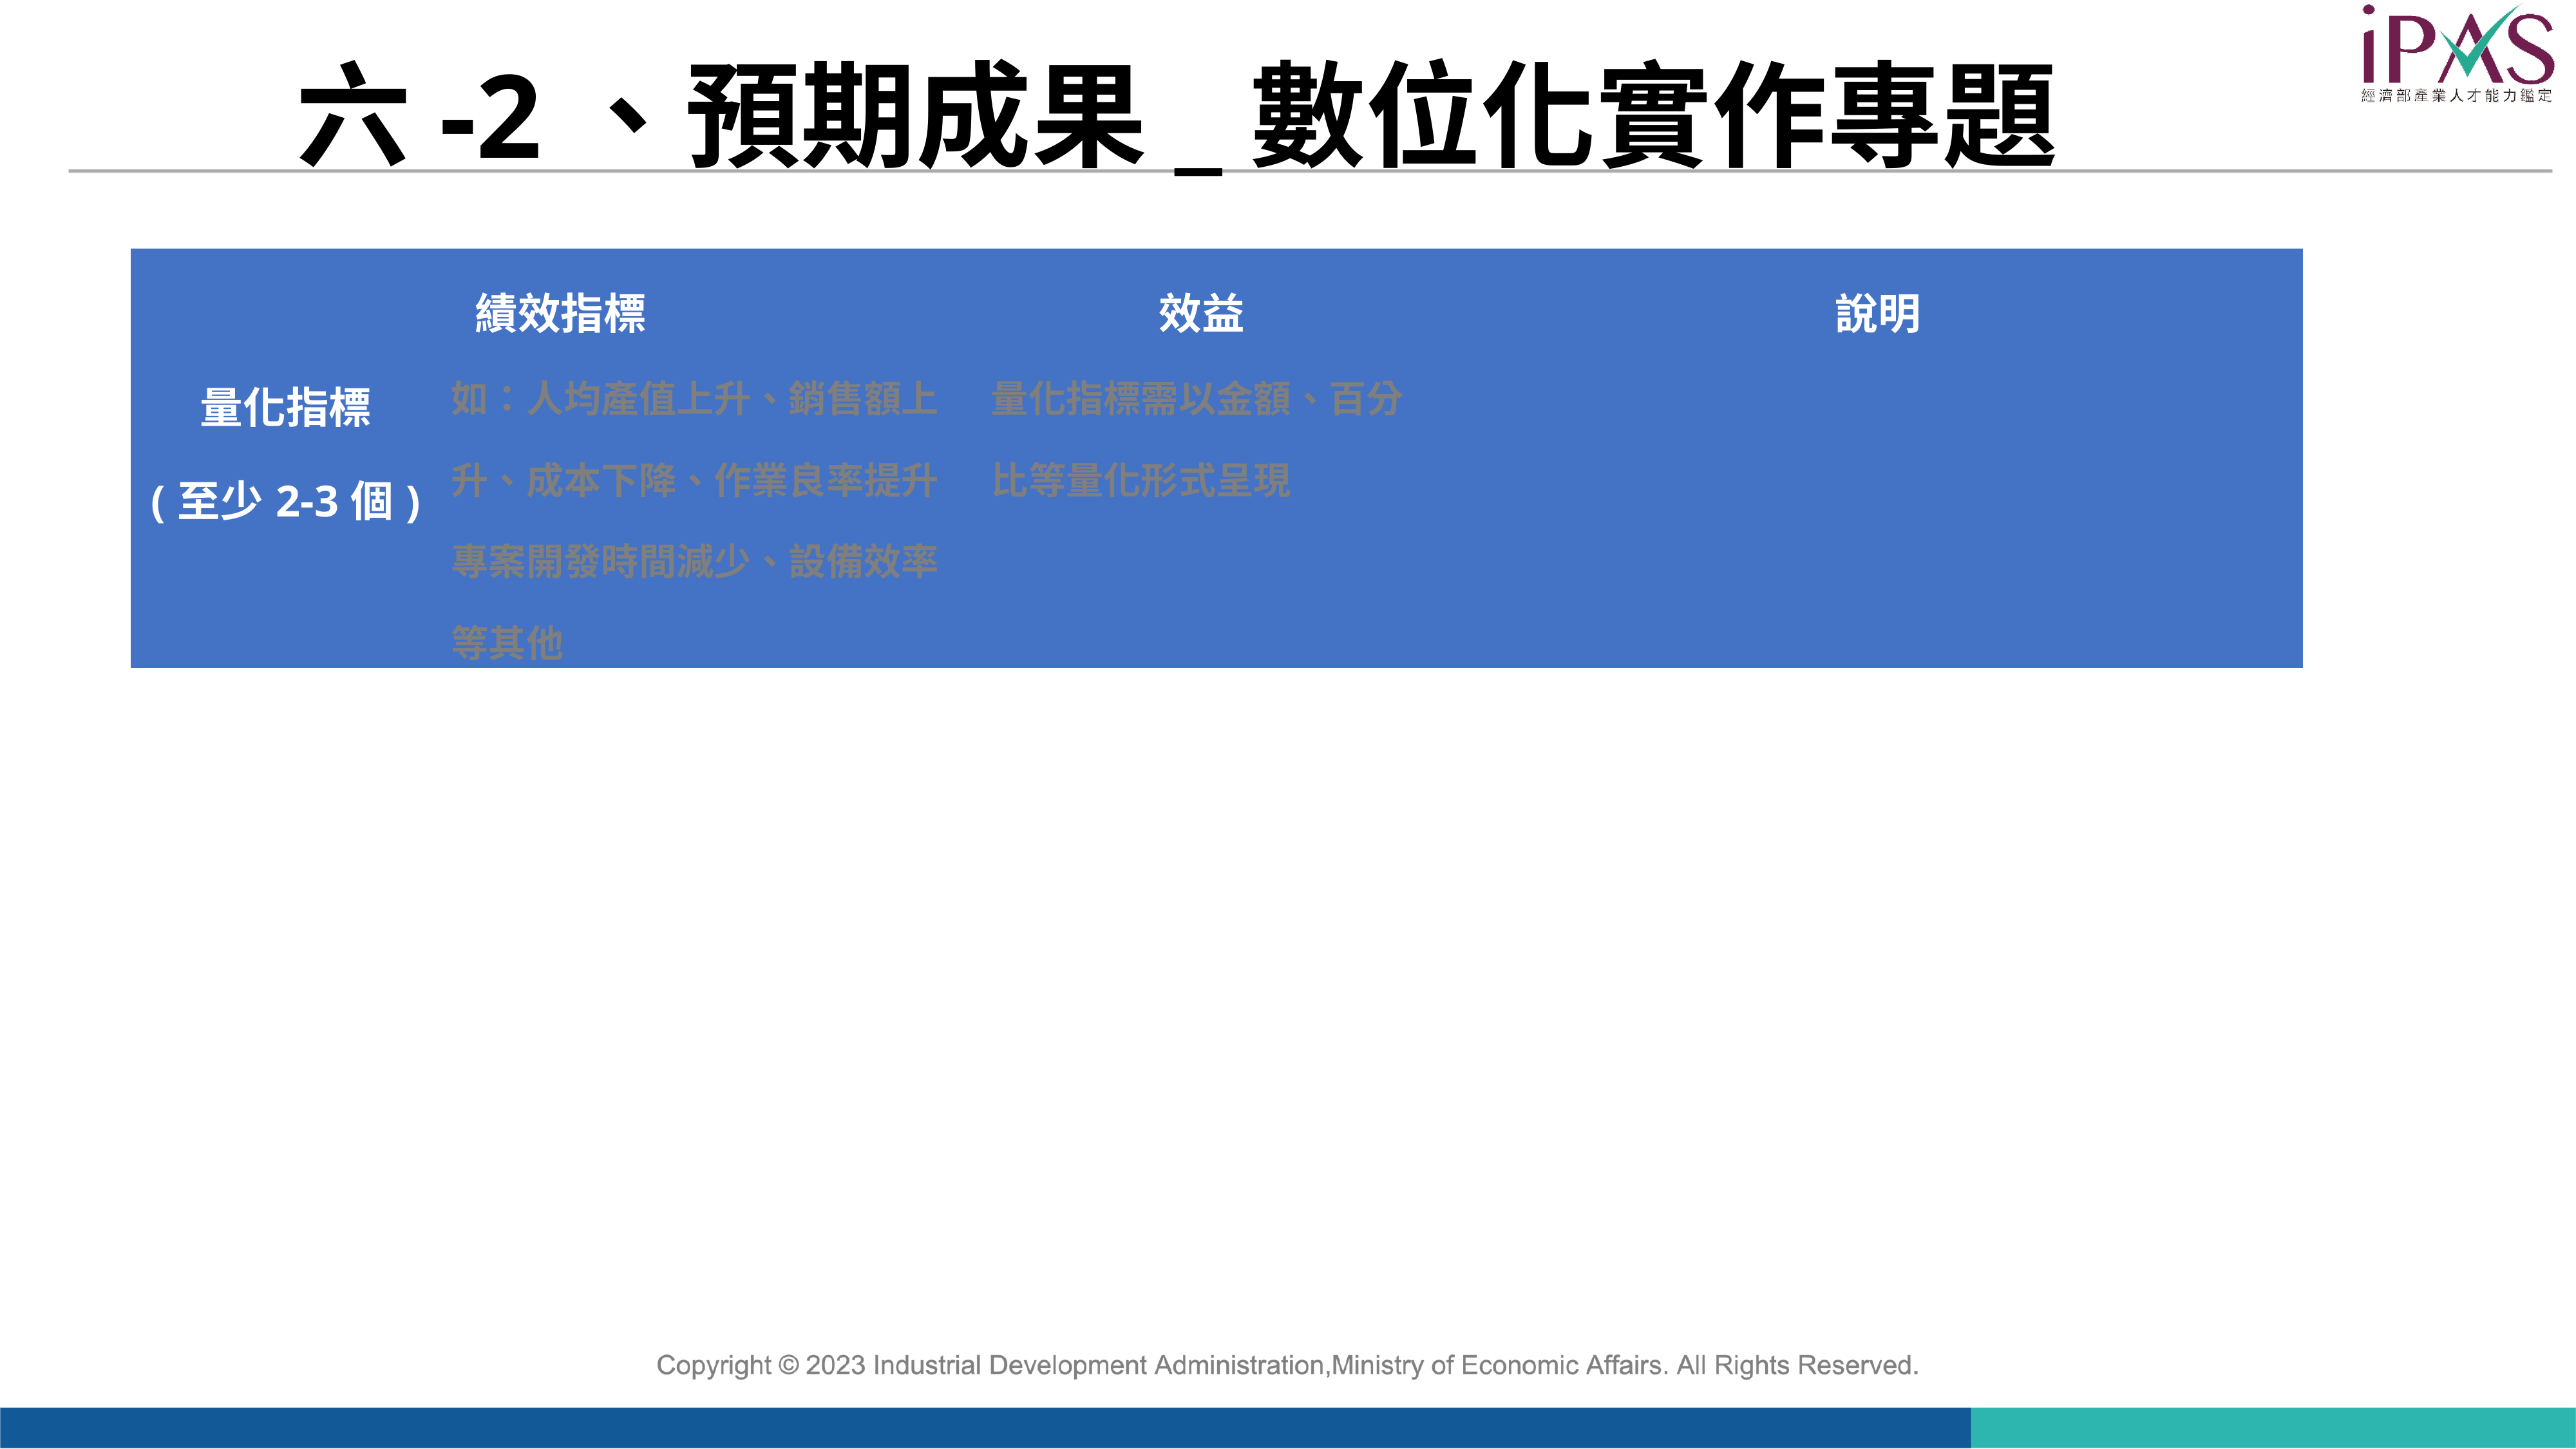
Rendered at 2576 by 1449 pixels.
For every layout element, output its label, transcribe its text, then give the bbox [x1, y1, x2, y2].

table_cell 如：人均產值上升、銷售額上升、成本下降、作業良率提升、專案開發時間減少、設備效率等其他 [441, 342, 951, 668]
table_cell [1413, 342, 2303, 668]
table_cell 量化指標 (至少2-3個) [131, 342, 441, 668]
text_box 六-2、預期成果_數位化實作專題 [130, 37, 2224, 140]
table_cell 量化指標需以金額、百分比等量化形式呈現 [951, 342, 1413, 668]
table_header 說明 [1413, 249, 2303, 342]
table_header 績效指標 [131, 249, 951, 342]
table_header 效益 [951, 249, 1413, 342]
